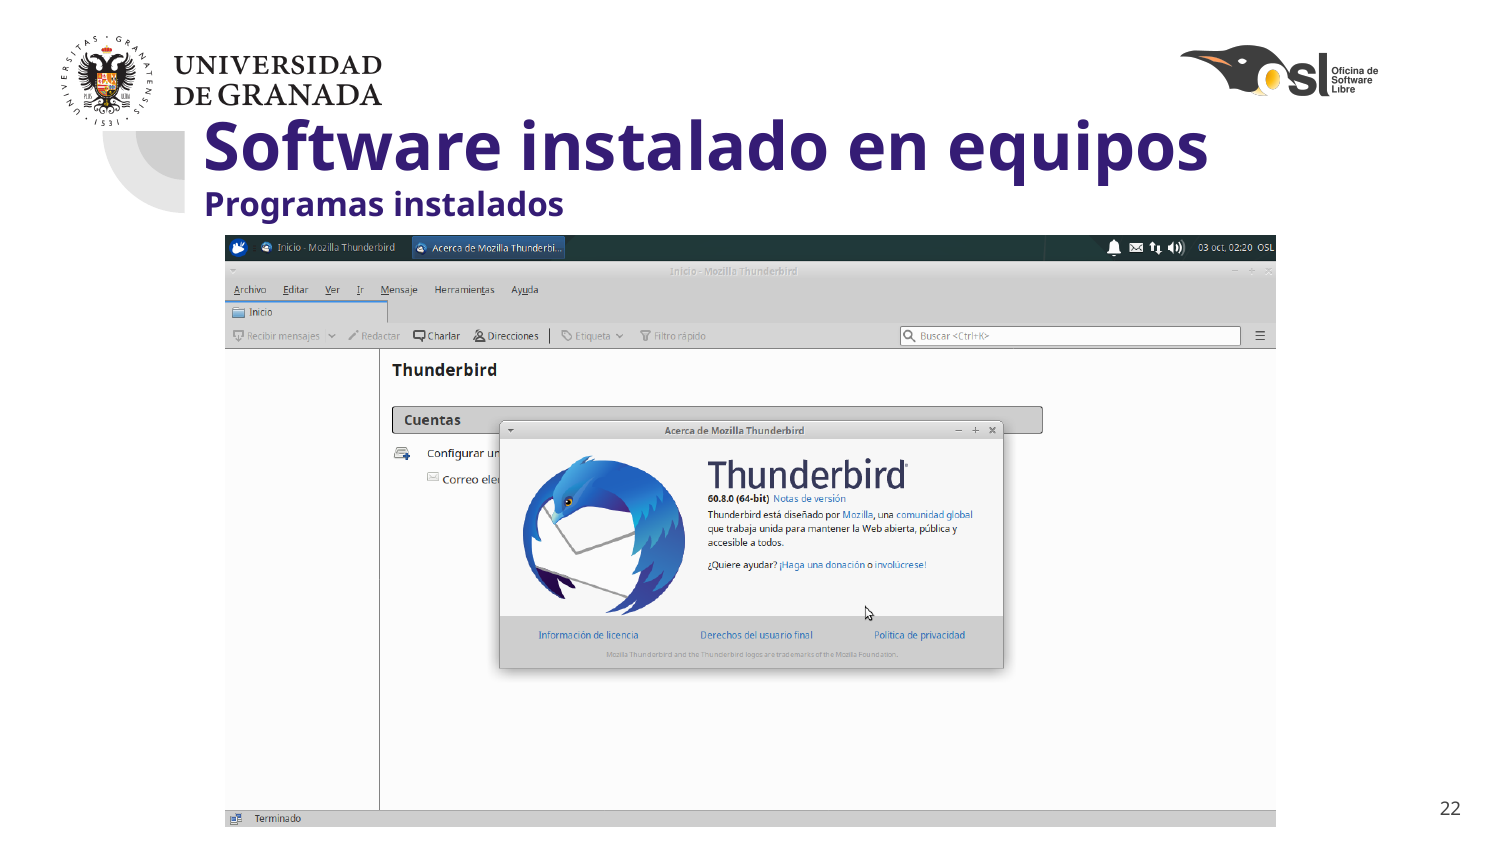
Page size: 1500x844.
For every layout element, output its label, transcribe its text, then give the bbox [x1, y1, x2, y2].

picture [61, 36, 382, 126]
slide_number <número> [1386, 777, 1477, 842]
title Software instalado en equipos Programas instalados [188, 106, 1343, 221]
picture [225, 235, 1276, 827]
picture [1176, 25, 1404, 115]
